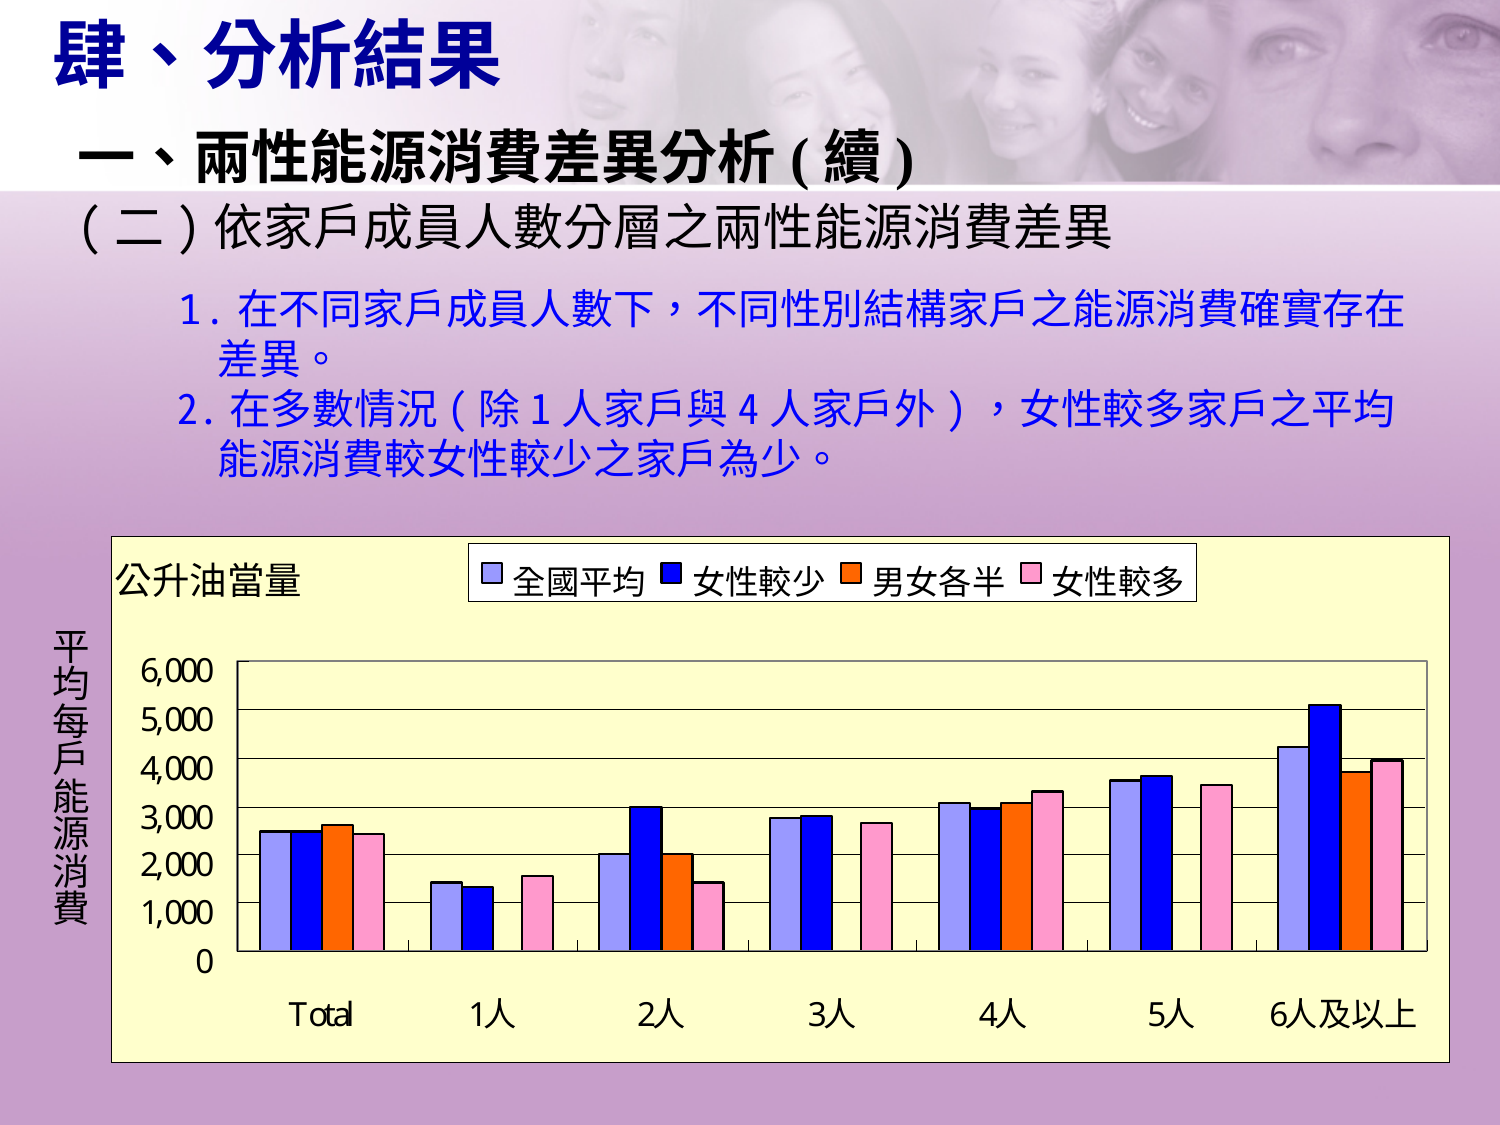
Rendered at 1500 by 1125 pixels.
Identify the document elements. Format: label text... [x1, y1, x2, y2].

text_box 肆、分析結果 [37, 0, 726, 106]
chart [99, 525, 1463, 1074]
text_box 1.在不同家戶成員人數下，不同性別結構家戶之能源消費確實存在差異。 2.在多數情況(除1人家戶與4人家戶外)，女性較多家戶之平均能源消費較女性較少之家戶為少。 [162, 274, 1450, 525]
text_box (二)依家戶成員人數分層之兩性能源消費差異 [62, 198, 1313, 263]
picture [0, 0, 1500, 1125]
text_box 公升油當量 [99, 549, 351, 611]
text_box 一、兩性能源消費差異分析(續) [62, 112, 1450, 198]
text_box 平均每戶能源消費 [25, 612, 100, 950]
